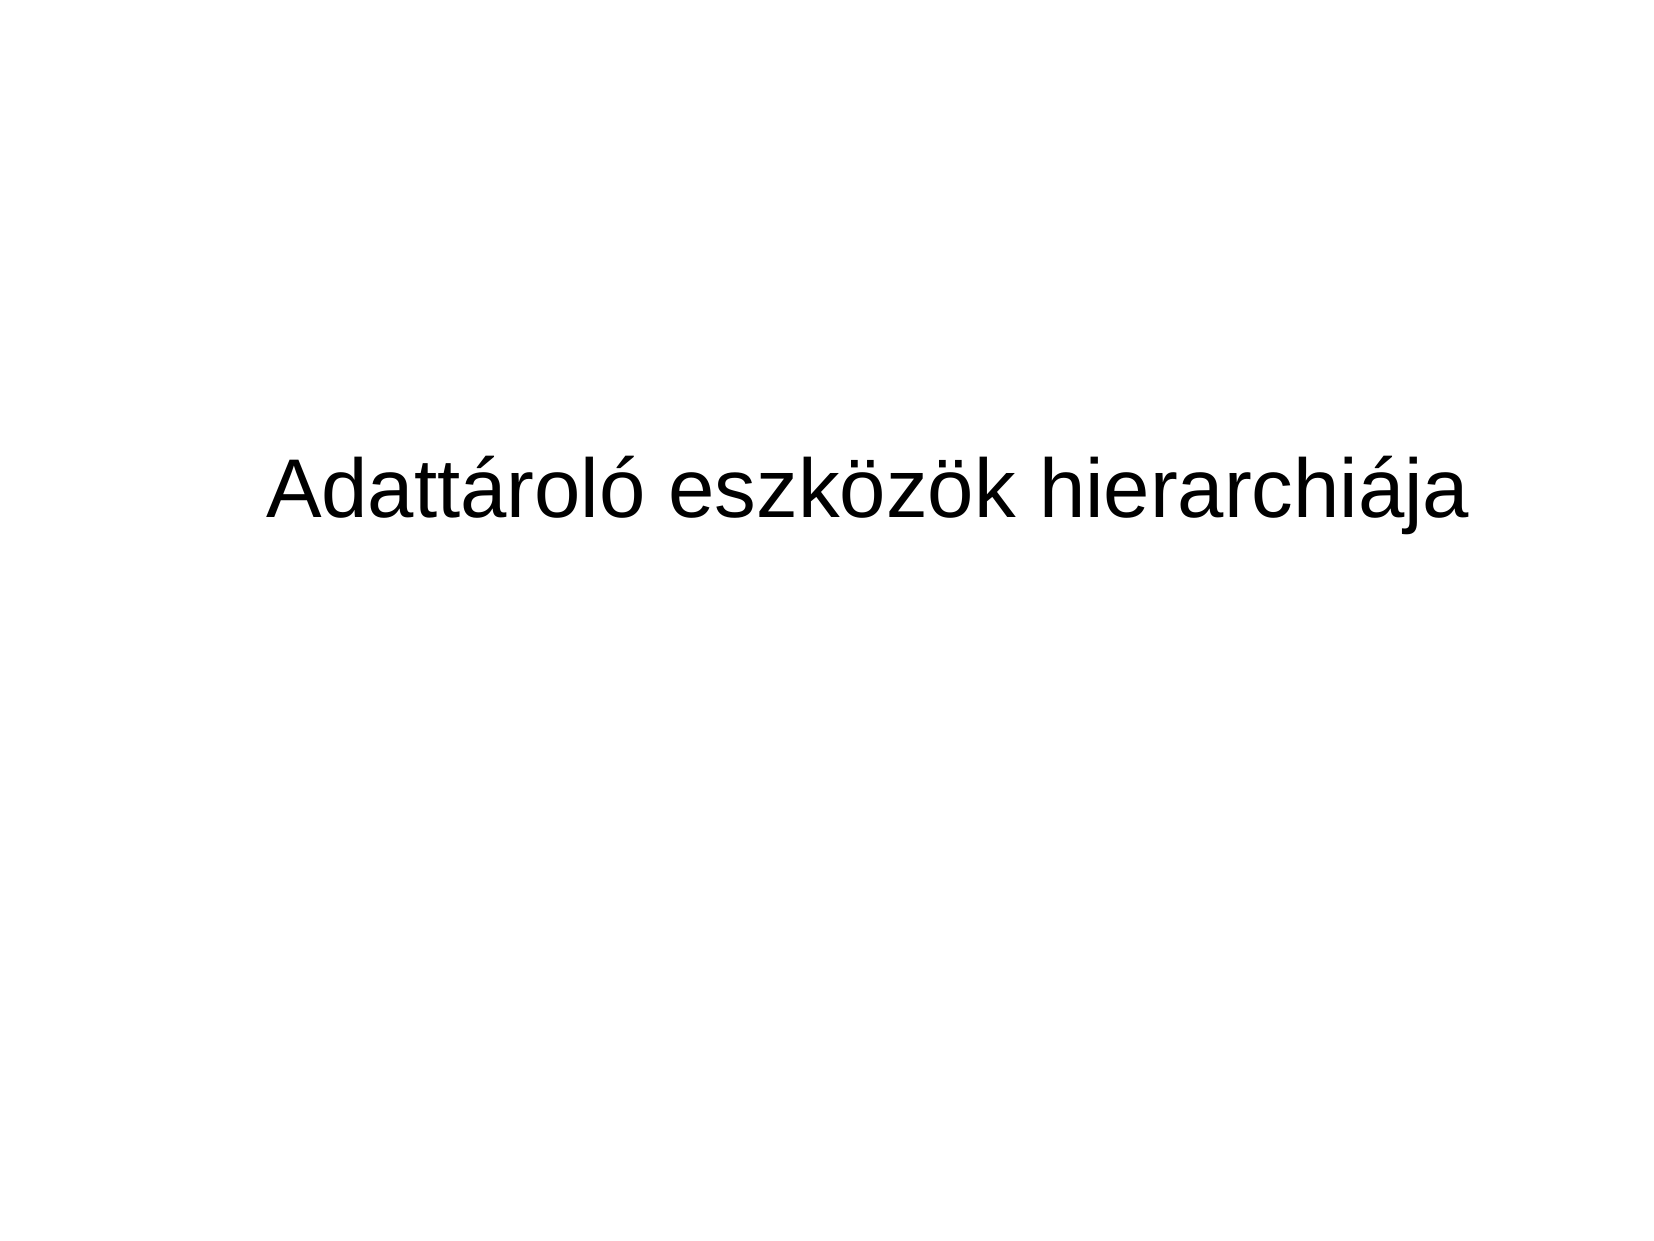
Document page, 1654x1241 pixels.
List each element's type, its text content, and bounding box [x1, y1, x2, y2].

text_box Adattároló eszközök hierarchiája [165, 380, 1571, 588]
